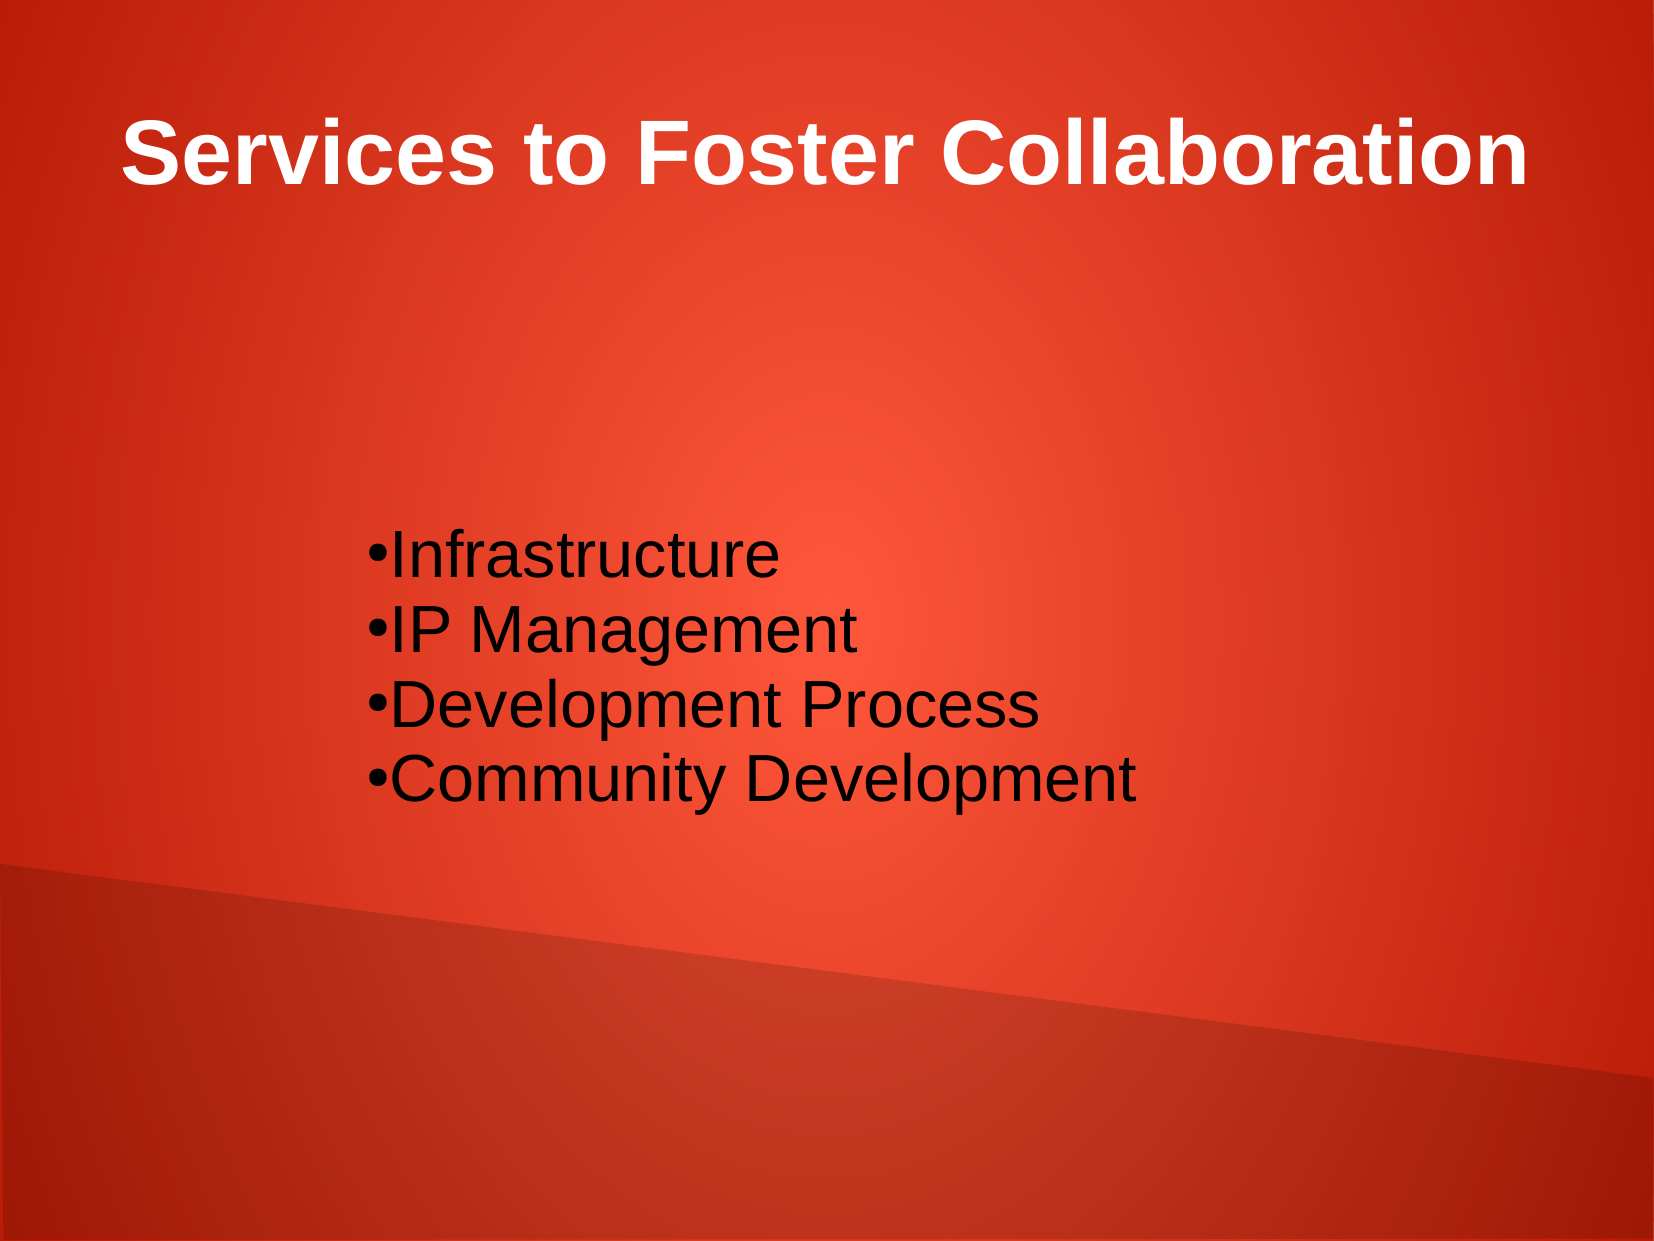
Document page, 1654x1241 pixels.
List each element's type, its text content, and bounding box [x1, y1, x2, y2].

title Services to Foster Collaboration [82, 49, 1571, 257]
text_box Infrastructure IP Management Development Process Community Development [366, 307, 1418, 1027]
